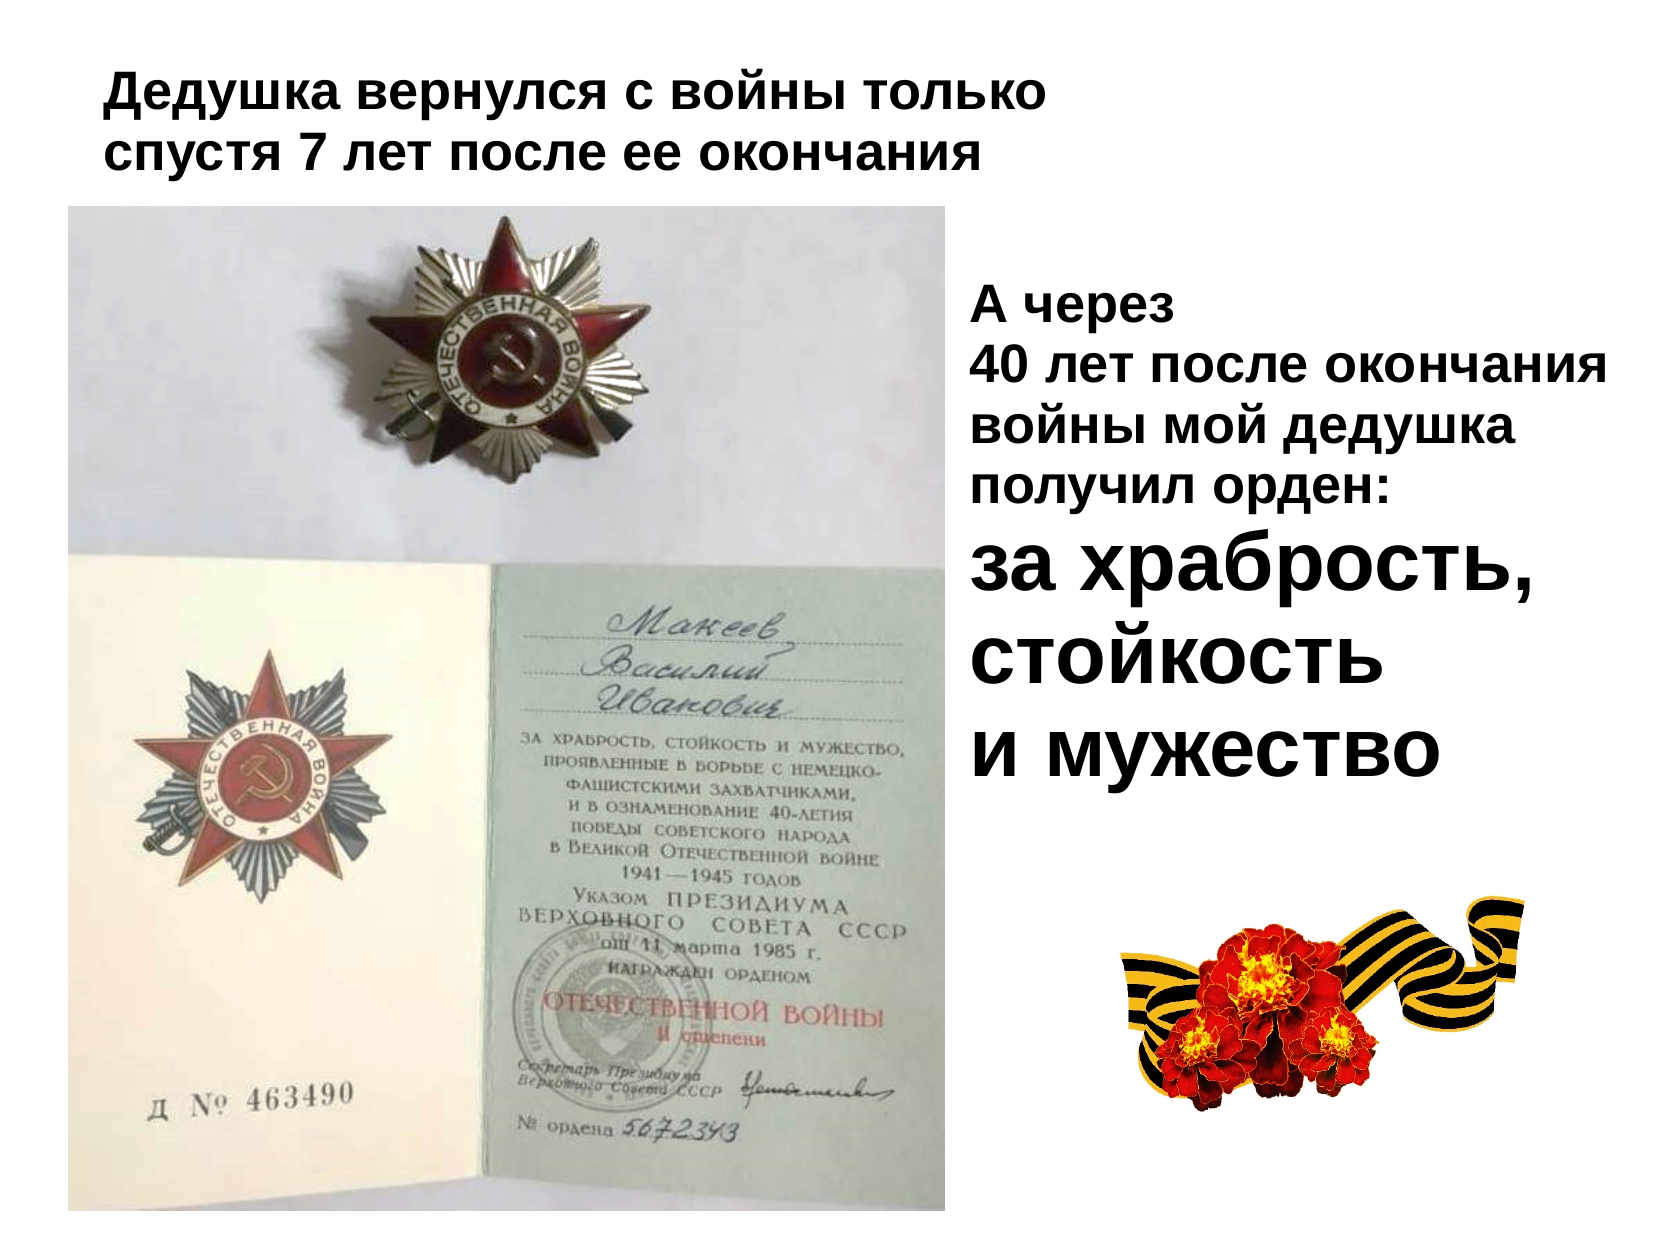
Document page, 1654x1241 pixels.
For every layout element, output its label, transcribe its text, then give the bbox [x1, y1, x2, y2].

picture [1085, 827, 1553, 1185]
text_box Дедушка вернулся с войны только спустя 7 лет после ее окончания [88, 53, 1595, 207]
picture [68, 206, 945, 1211]
text_box А через 40 лет после окончания войны мой дедушка получил орден: за храбрость, стойкость и мужество [954, 265, 1654, 808]
